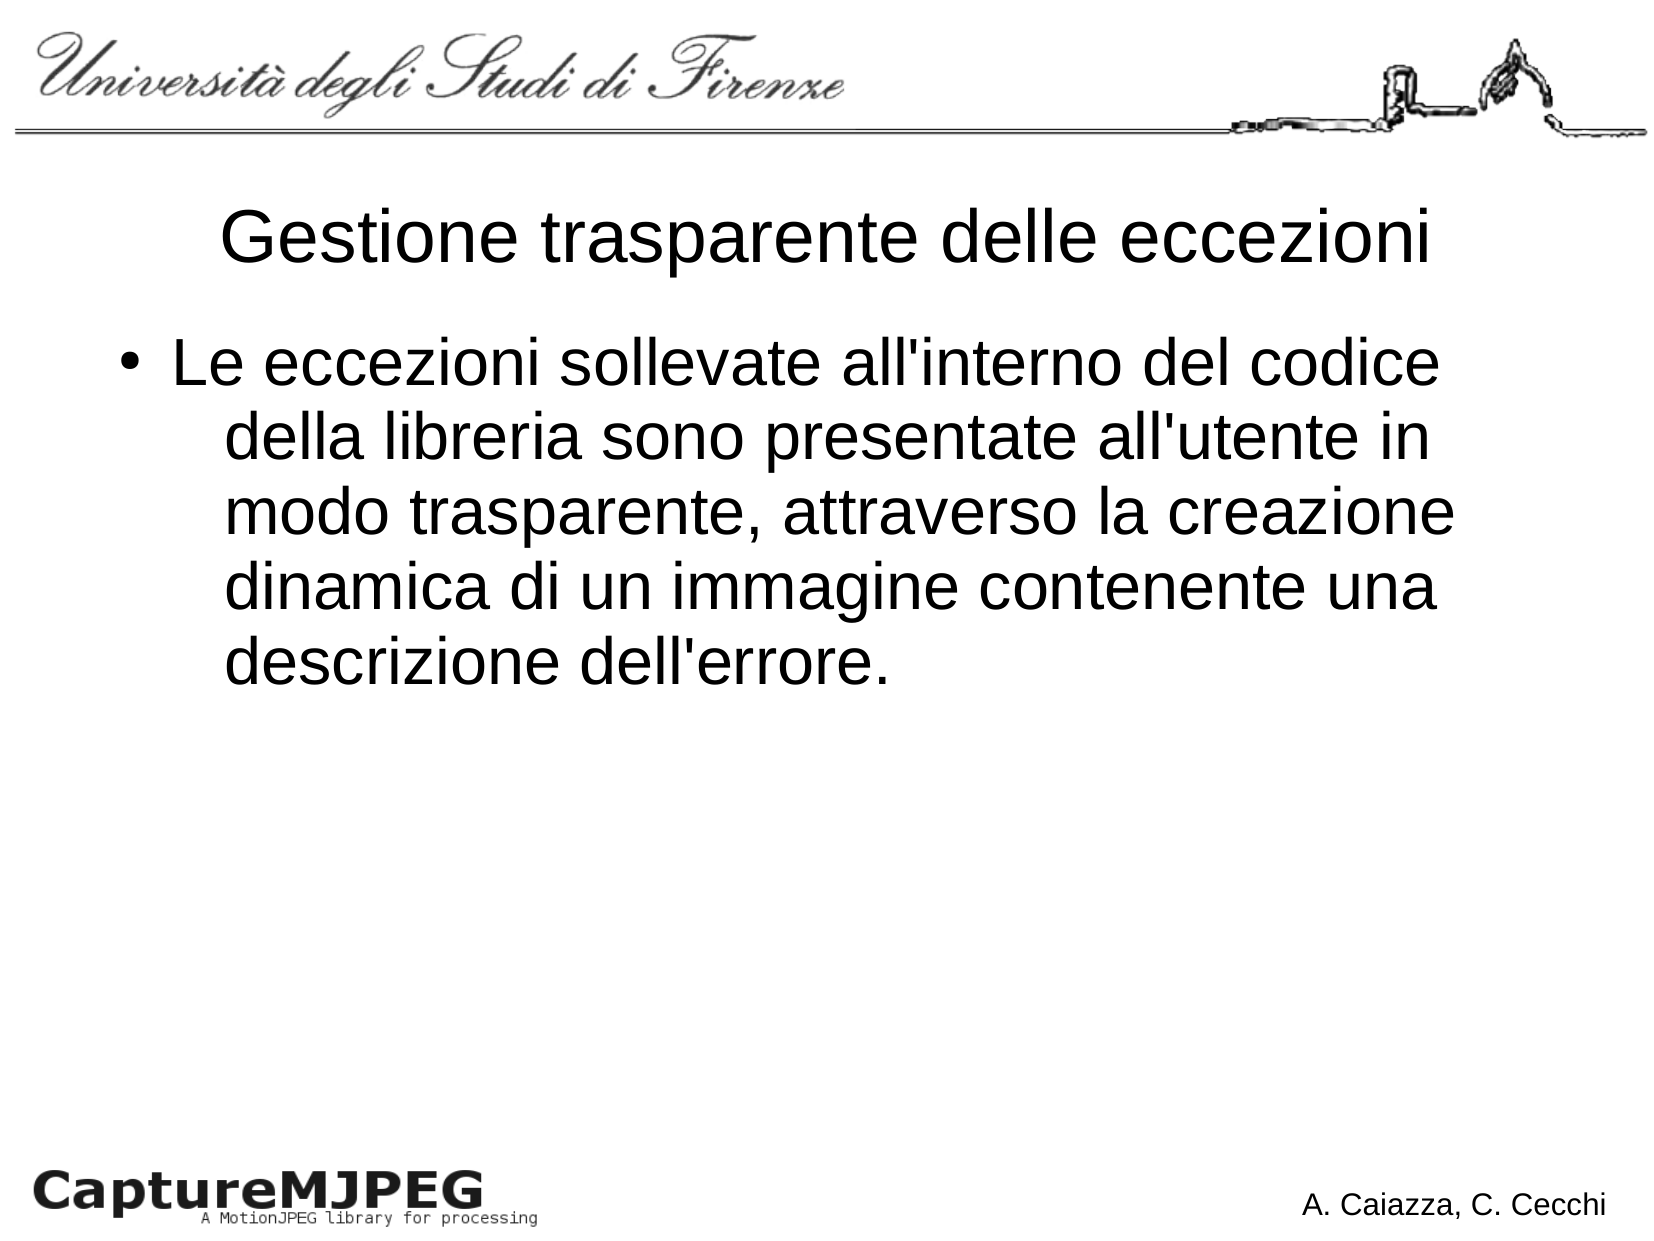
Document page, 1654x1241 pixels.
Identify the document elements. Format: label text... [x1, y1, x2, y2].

picture [7, 4, 1654, 147]
picture [17, 1159, 550, 1229]
title Gestione trasparente delle eccezioni [82, 155, 1571, 318]
list Le eccezioni sollevate all'interno del codice della libreria sono presentate all'utente in modo trasparente, attraverso la creazione dinamica di un immagine contenente una descrizione dell'errore. [82, 324, 1571, 1137]
